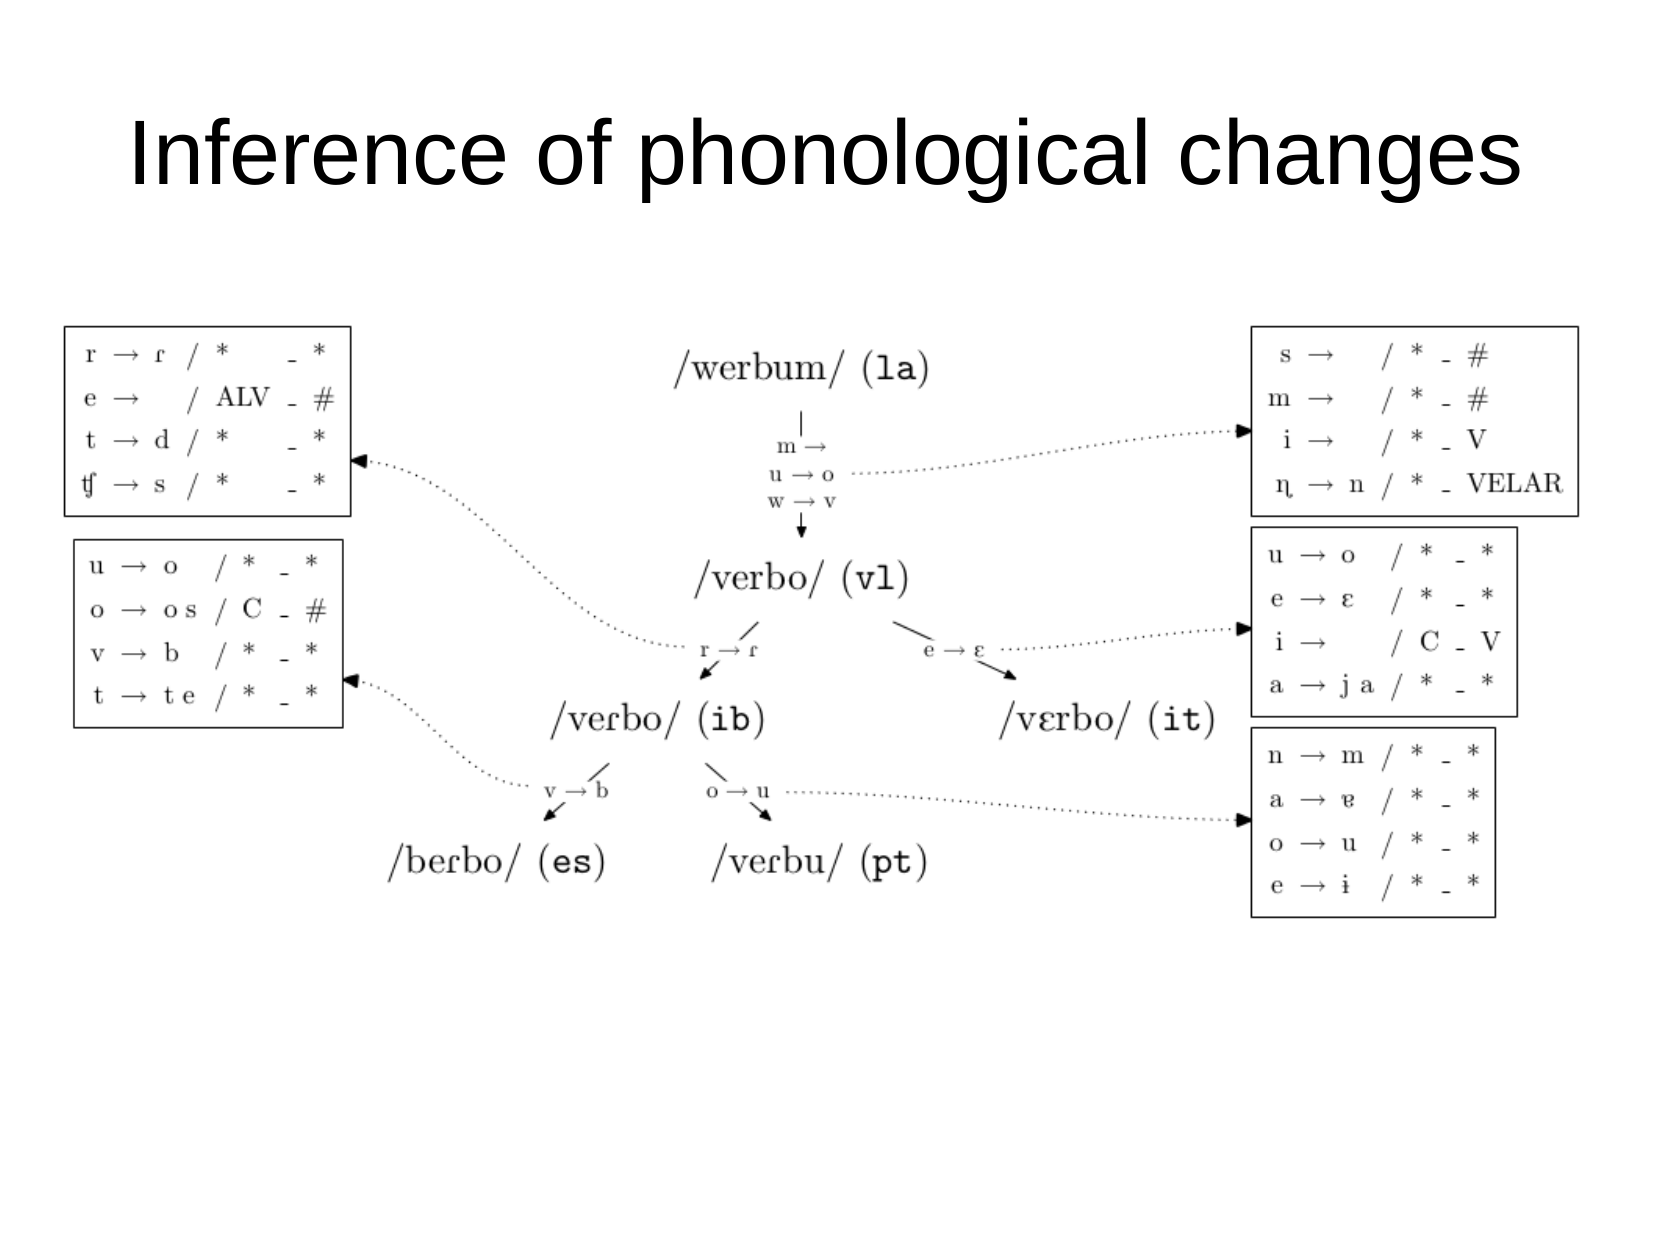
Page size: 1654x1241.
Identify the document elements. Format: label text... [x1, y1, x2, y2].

title Inference of phonological changes [82, 49, 1571, 257]
picture [50, 298, 1609, 945]
